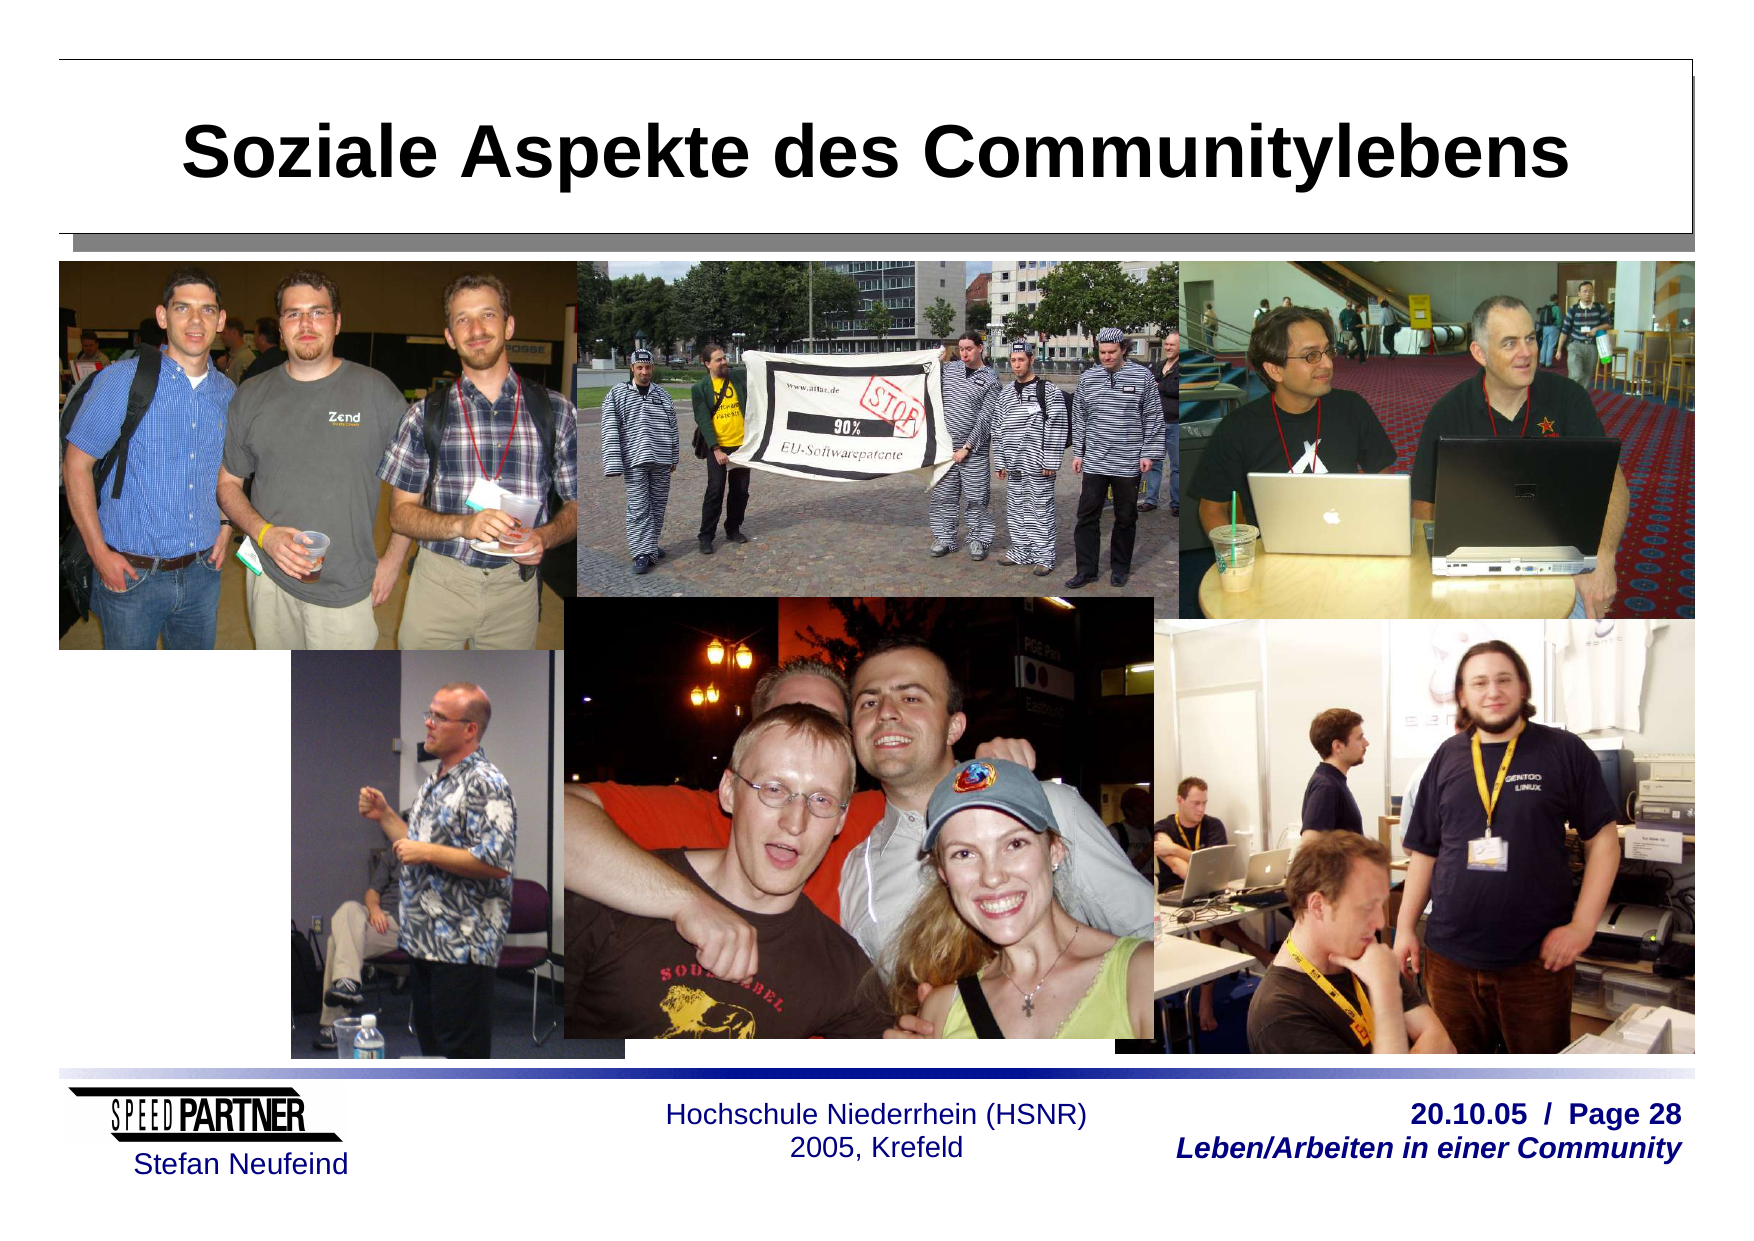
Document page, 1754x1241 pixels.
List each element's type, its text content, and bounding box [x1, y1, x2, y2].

picture [64, 1082, 348, 1146]
title Soziale Aspekte des Communitylebens [59, 59, 1695, 244]
picture [59, 261, 1695, 1059]
picture [59, 1068, 1695, 1079]
